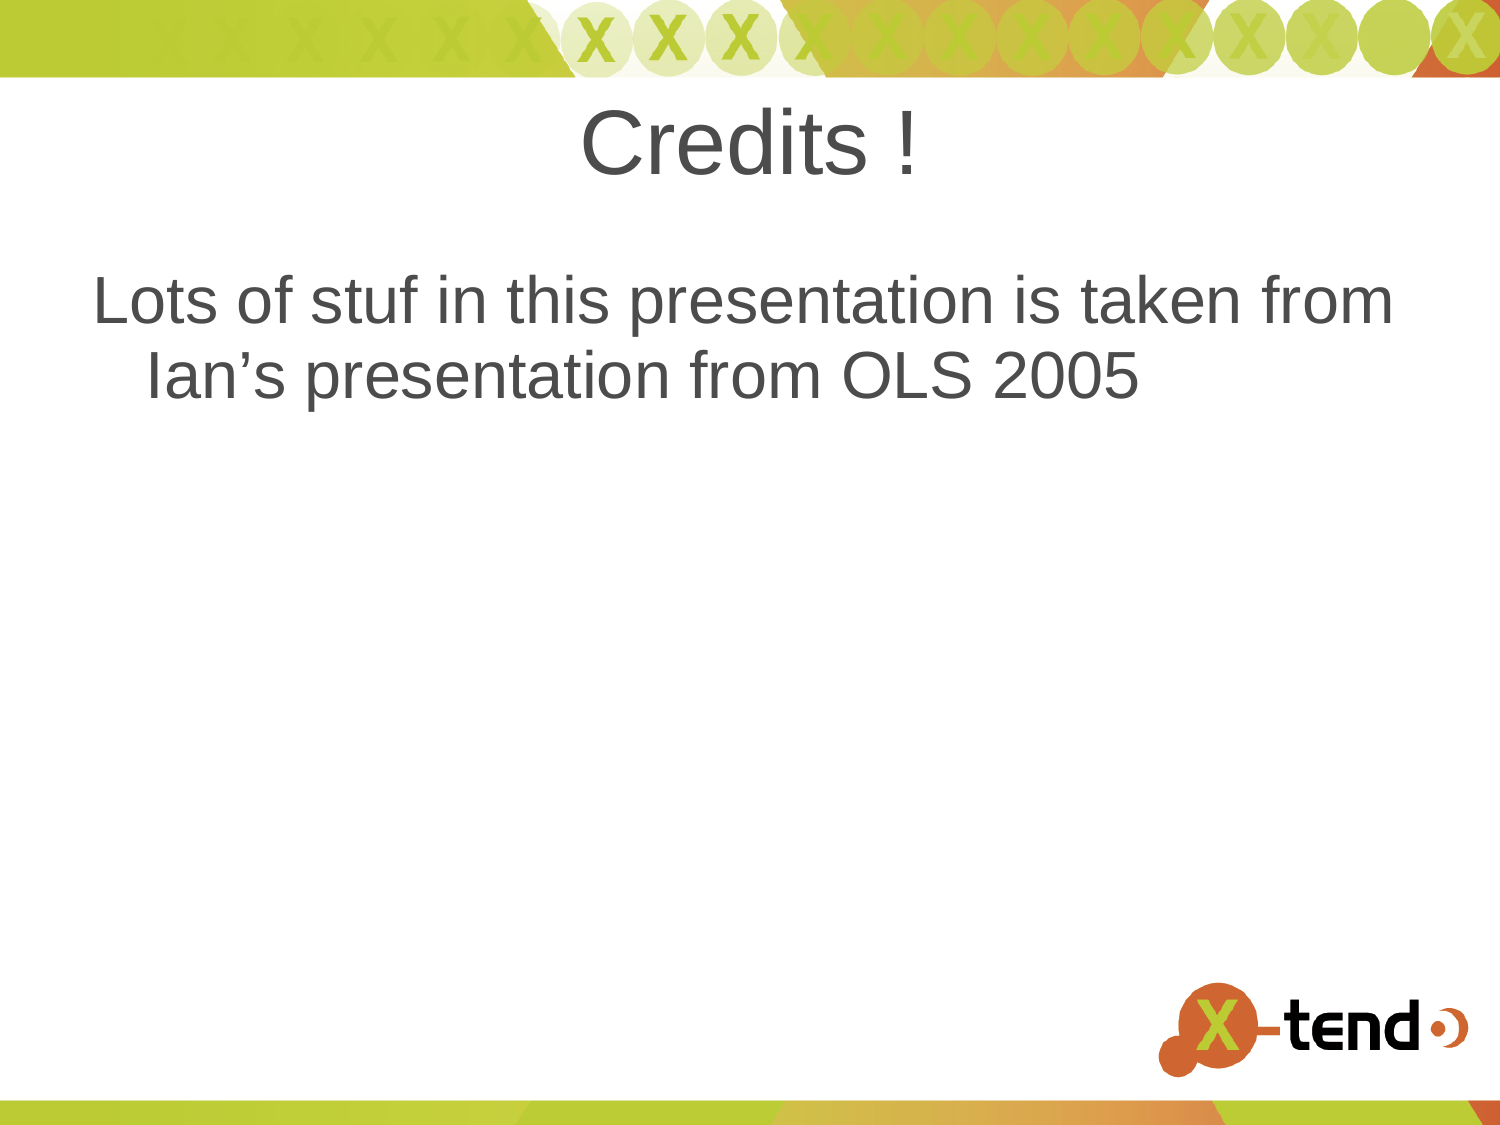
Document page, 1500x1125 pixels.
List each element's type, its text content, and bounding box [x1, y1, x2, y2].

picture [0, 0, 1500, 1125]
list Lots of stuf in this presentation is taken from Ian’s presentation from OLS 2005 [75, 263, 1425, 1006]
title Credits ! [75, 49, 1426, 238]
